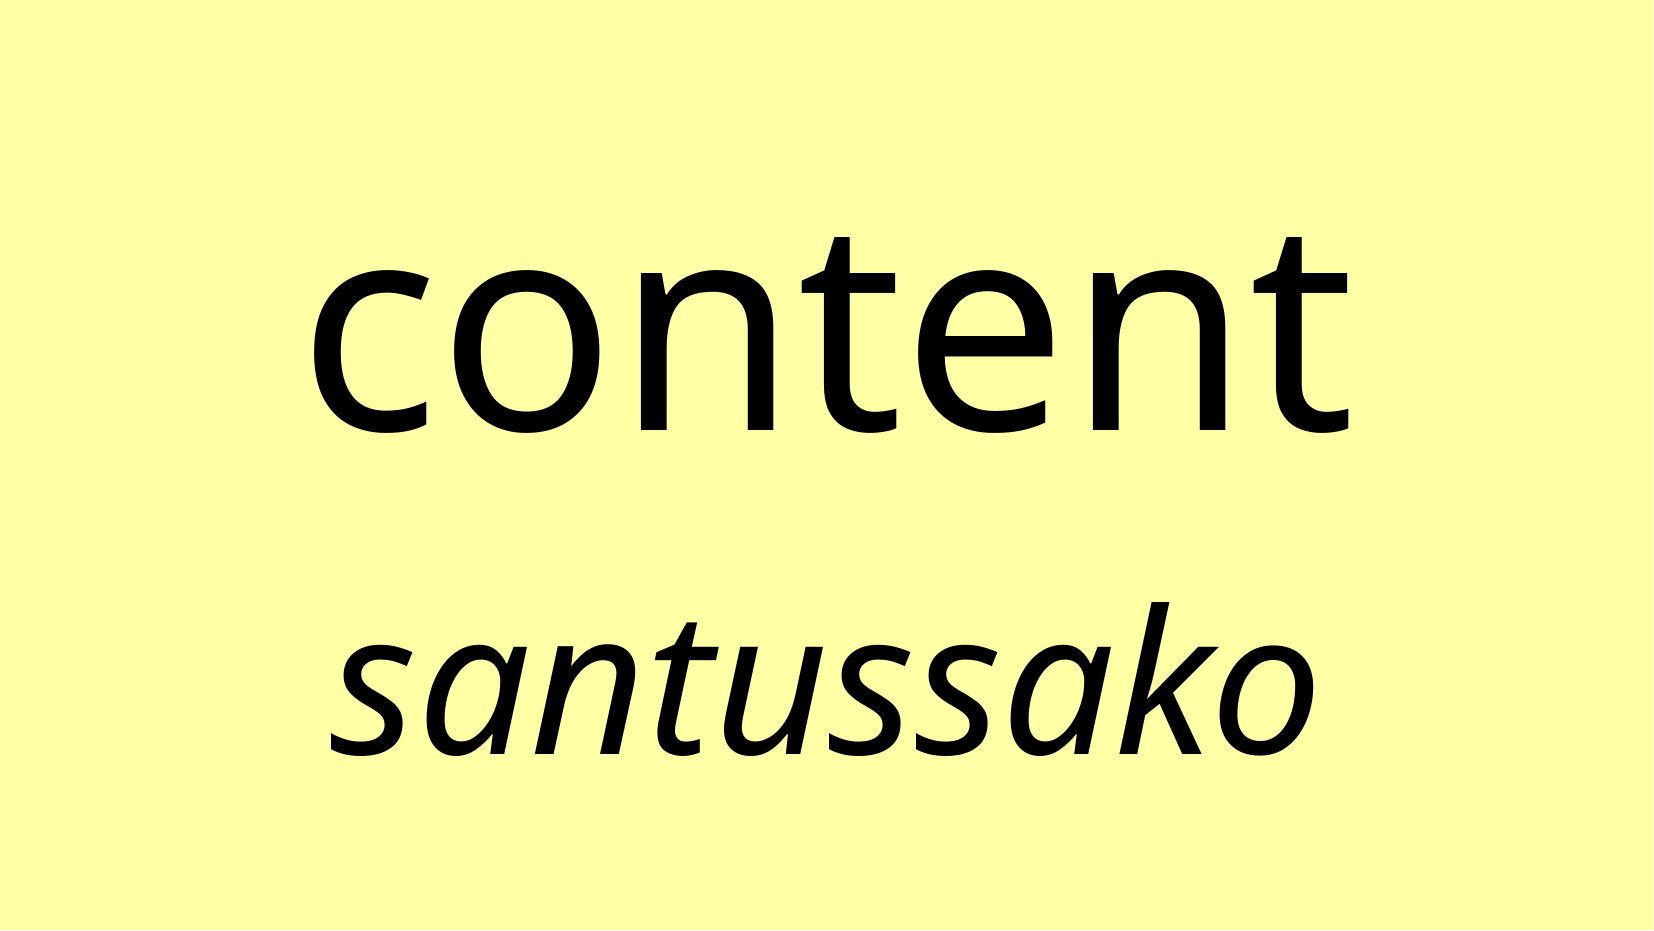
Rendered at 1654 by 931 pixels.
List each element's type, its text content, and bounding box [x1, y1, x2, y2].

text_box content santussako [168, 149, 1486, 781]
